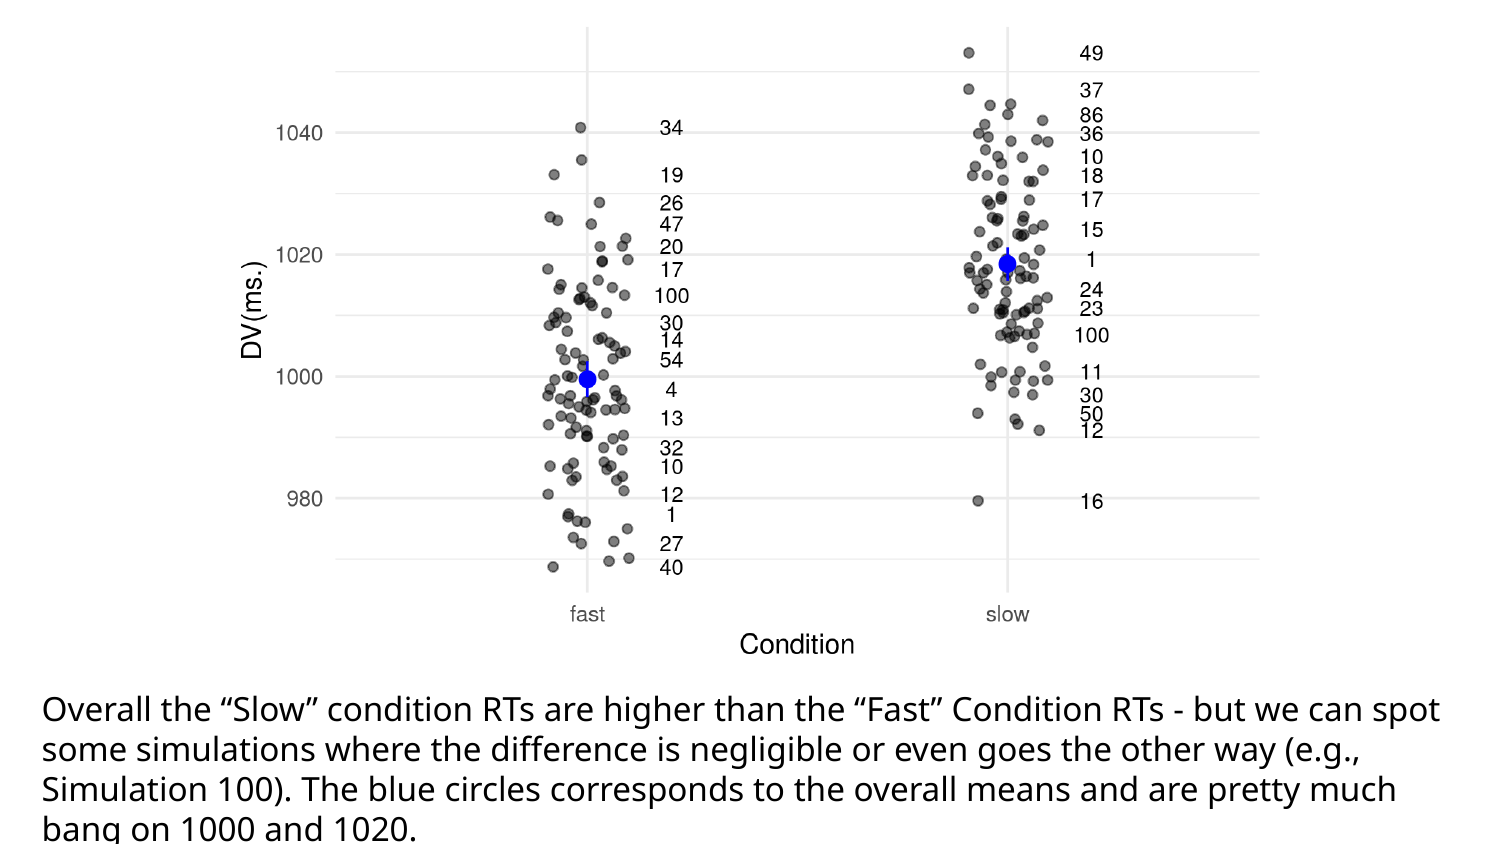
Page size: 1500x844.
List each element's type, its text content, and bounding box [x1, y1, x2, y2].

text_box Overall the “Slow” condition RTs are higher than the “Fast” Condition RTs - but we can spot some simulations where the difference is negligible or even goes the other way (e.g., Simulation 100). The blue circles corresponds to the overall means and are pretty much bang on 1000 and 1020. [26, 673, 1474, 830]
picture [227, 13, 1273, 673]
